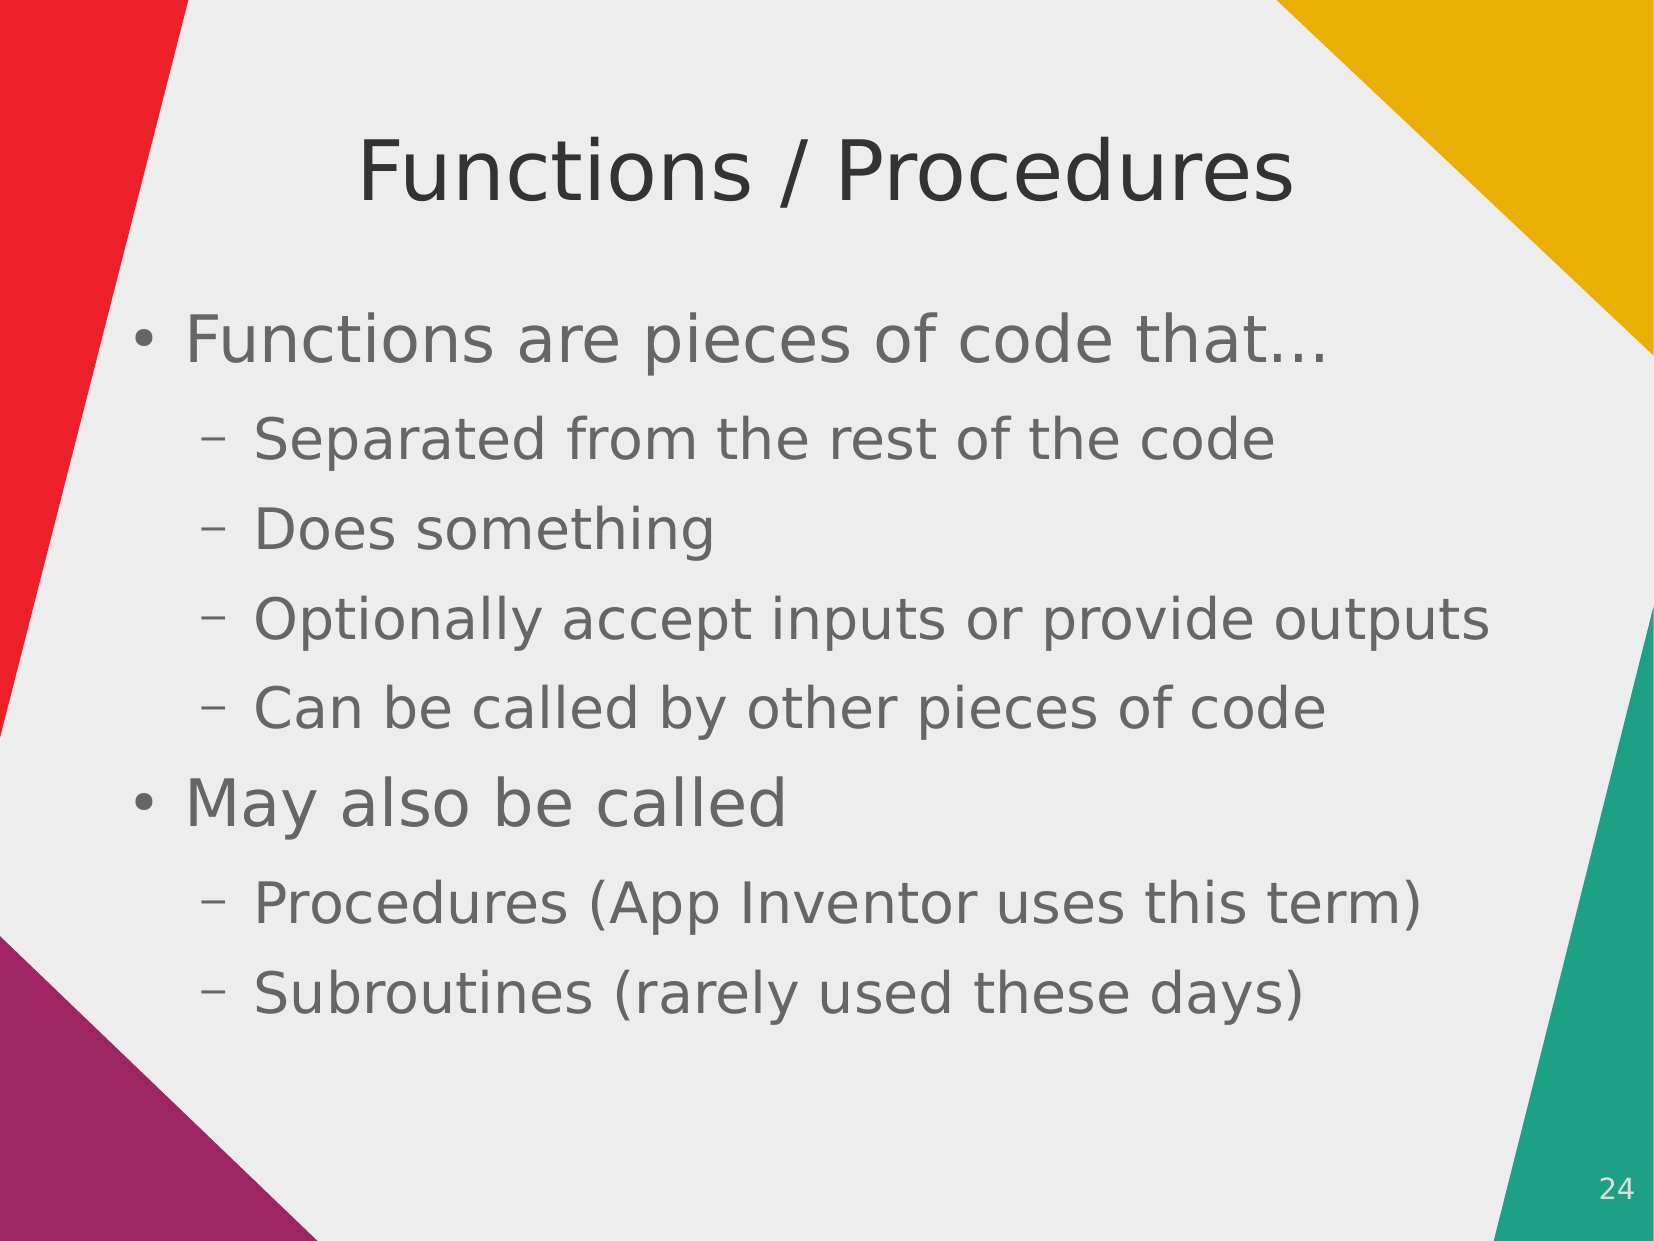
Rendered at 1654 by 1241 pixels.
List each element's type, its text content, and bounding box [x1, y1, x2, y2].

list Functions are pieces of code that... Separated from the rest of the code Does something Optionally accept inputs or provide outputs Can be called by other pieces of code May also be called Procedures (App Inventor uses this term) Subroutines (rarely used these days) [114, 302, 1539, 1033]
title Functions / Procedures [114, 73, 1539, 271]
